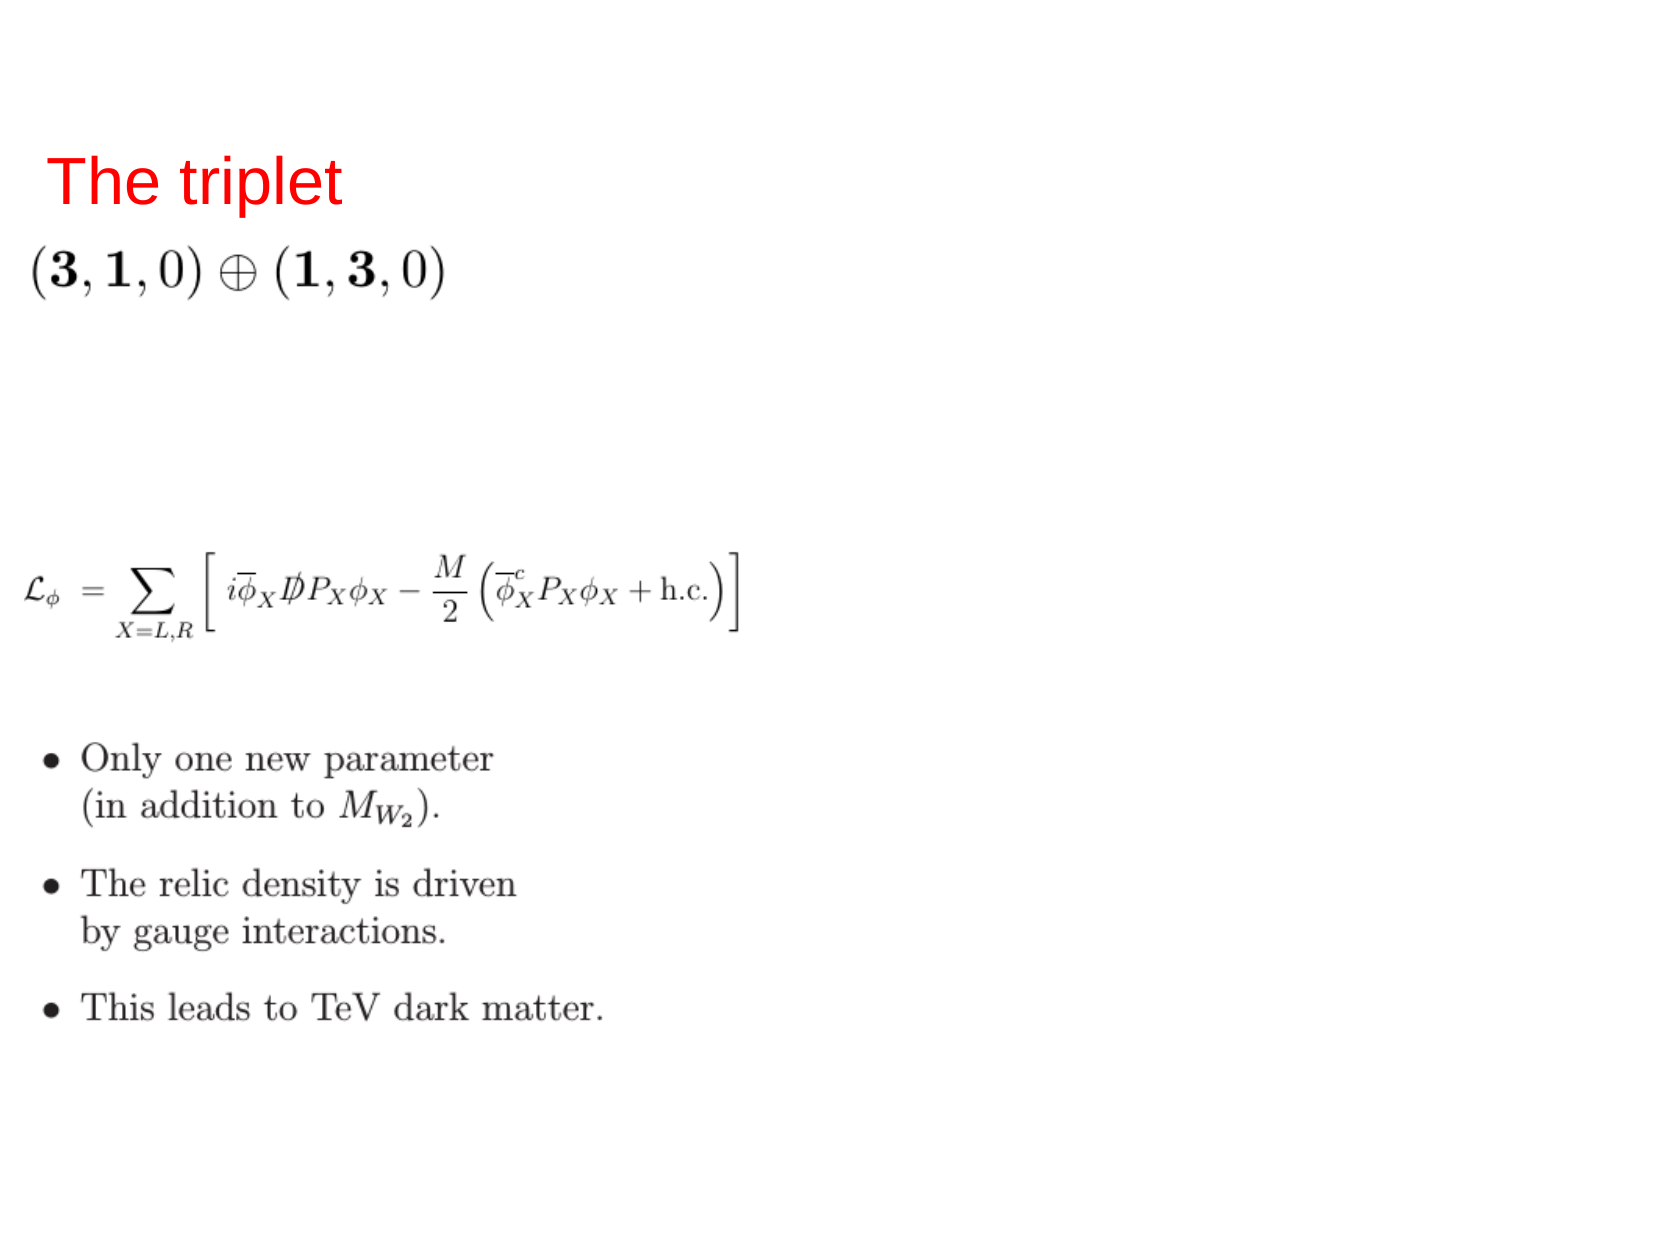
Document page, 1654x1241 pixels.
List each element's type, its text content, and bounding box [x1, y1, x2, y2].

title The triplet [0, 77, 949, 286]
picture [0, 225, 471, 318]
picture [0, 524, 751, 660]
picture [7, 719, 736, 1047]
